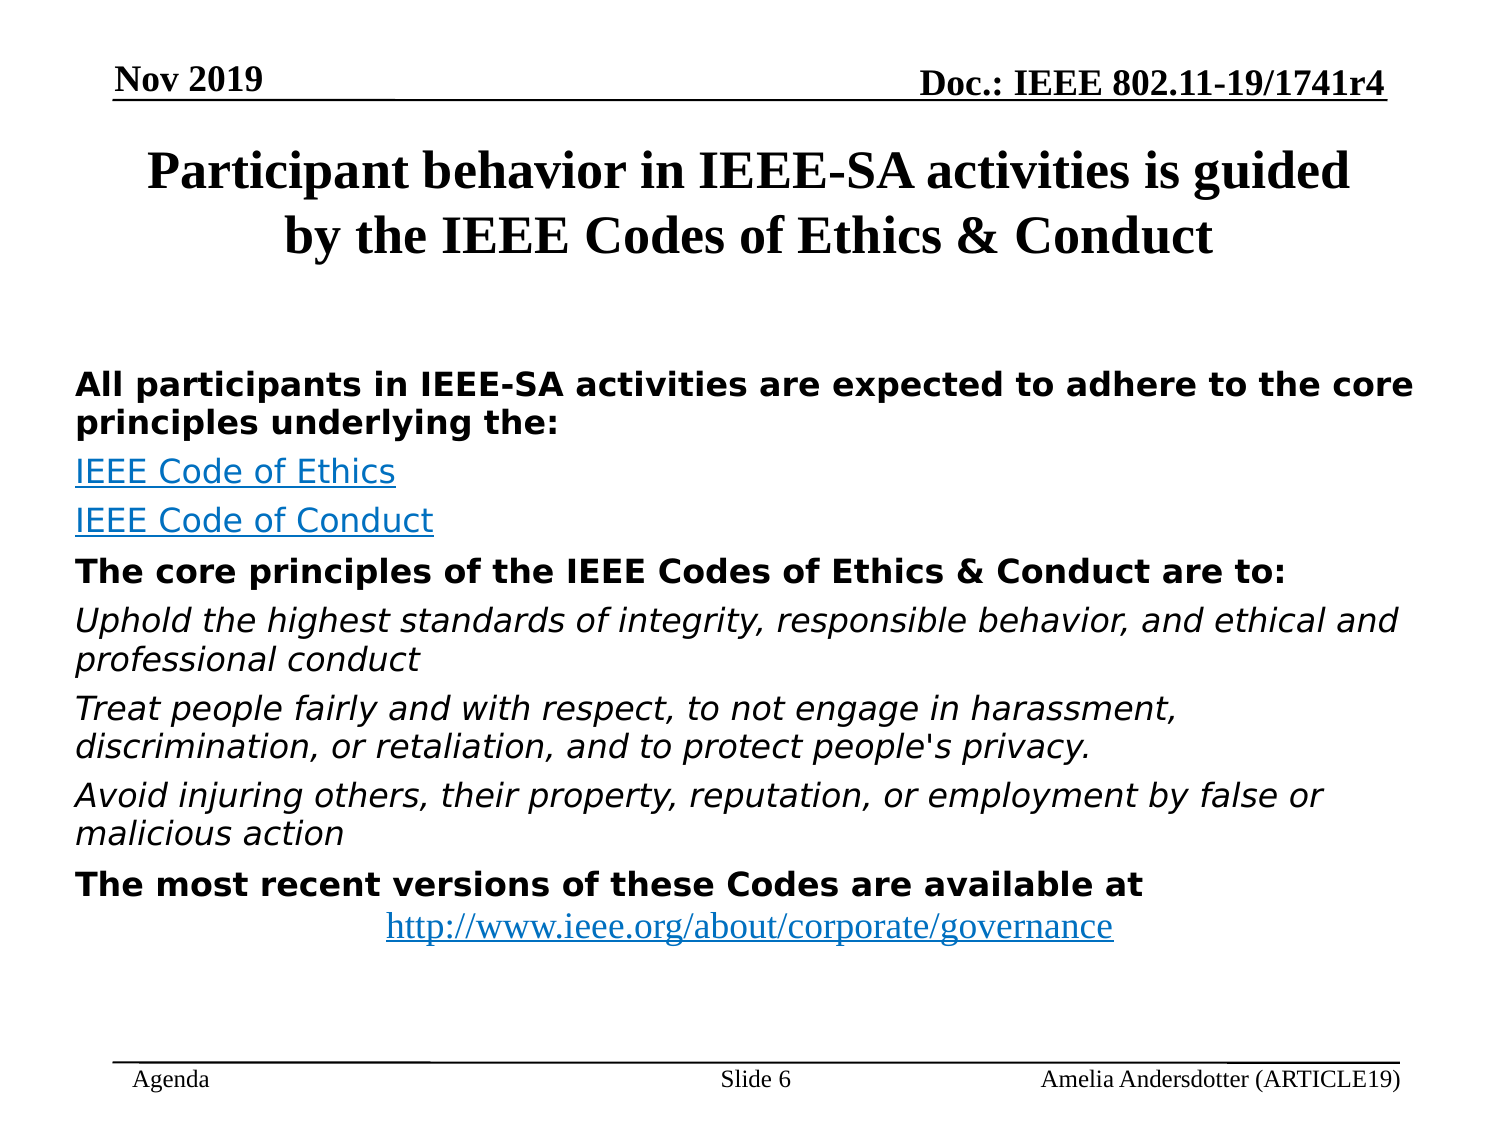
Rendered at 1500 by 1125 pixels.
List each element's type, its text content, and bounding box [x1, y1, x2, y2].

text_box Nov 2019 [114, 54, 422, 99]
text_box Participant behavior in IEEE-SA activities is guided by the IEEE Codes of Ethics & Conduct [112, 112, 1387, 287]
subtitle All participants in IEEE-SA activities are expected to adhere to the core principles underlying the: IEEE Code of Ethics IEEE Code of Conduct The core principles of the IEEE Codes of Ethics & Conduct are to: Uphold the highest standards of integrity, responsible behavior, and ethical and professional conduct Treat people fairly and with respect, to not engage in harassment, discrimination, or retaliation, and to protect people's privacy. Avoid injuring others, their property, reputation, or employment by false or malicious action The most recent versions of these Codes are available at http://www.ieee.org/about/corporate/governance [75, 367, 1425, 945]
text_box Slide <number> [712, 1062, 799, 1122]
text_box Amelia Andersdotter (ARTICLE19) [878, 1062, 1401, 1092]
